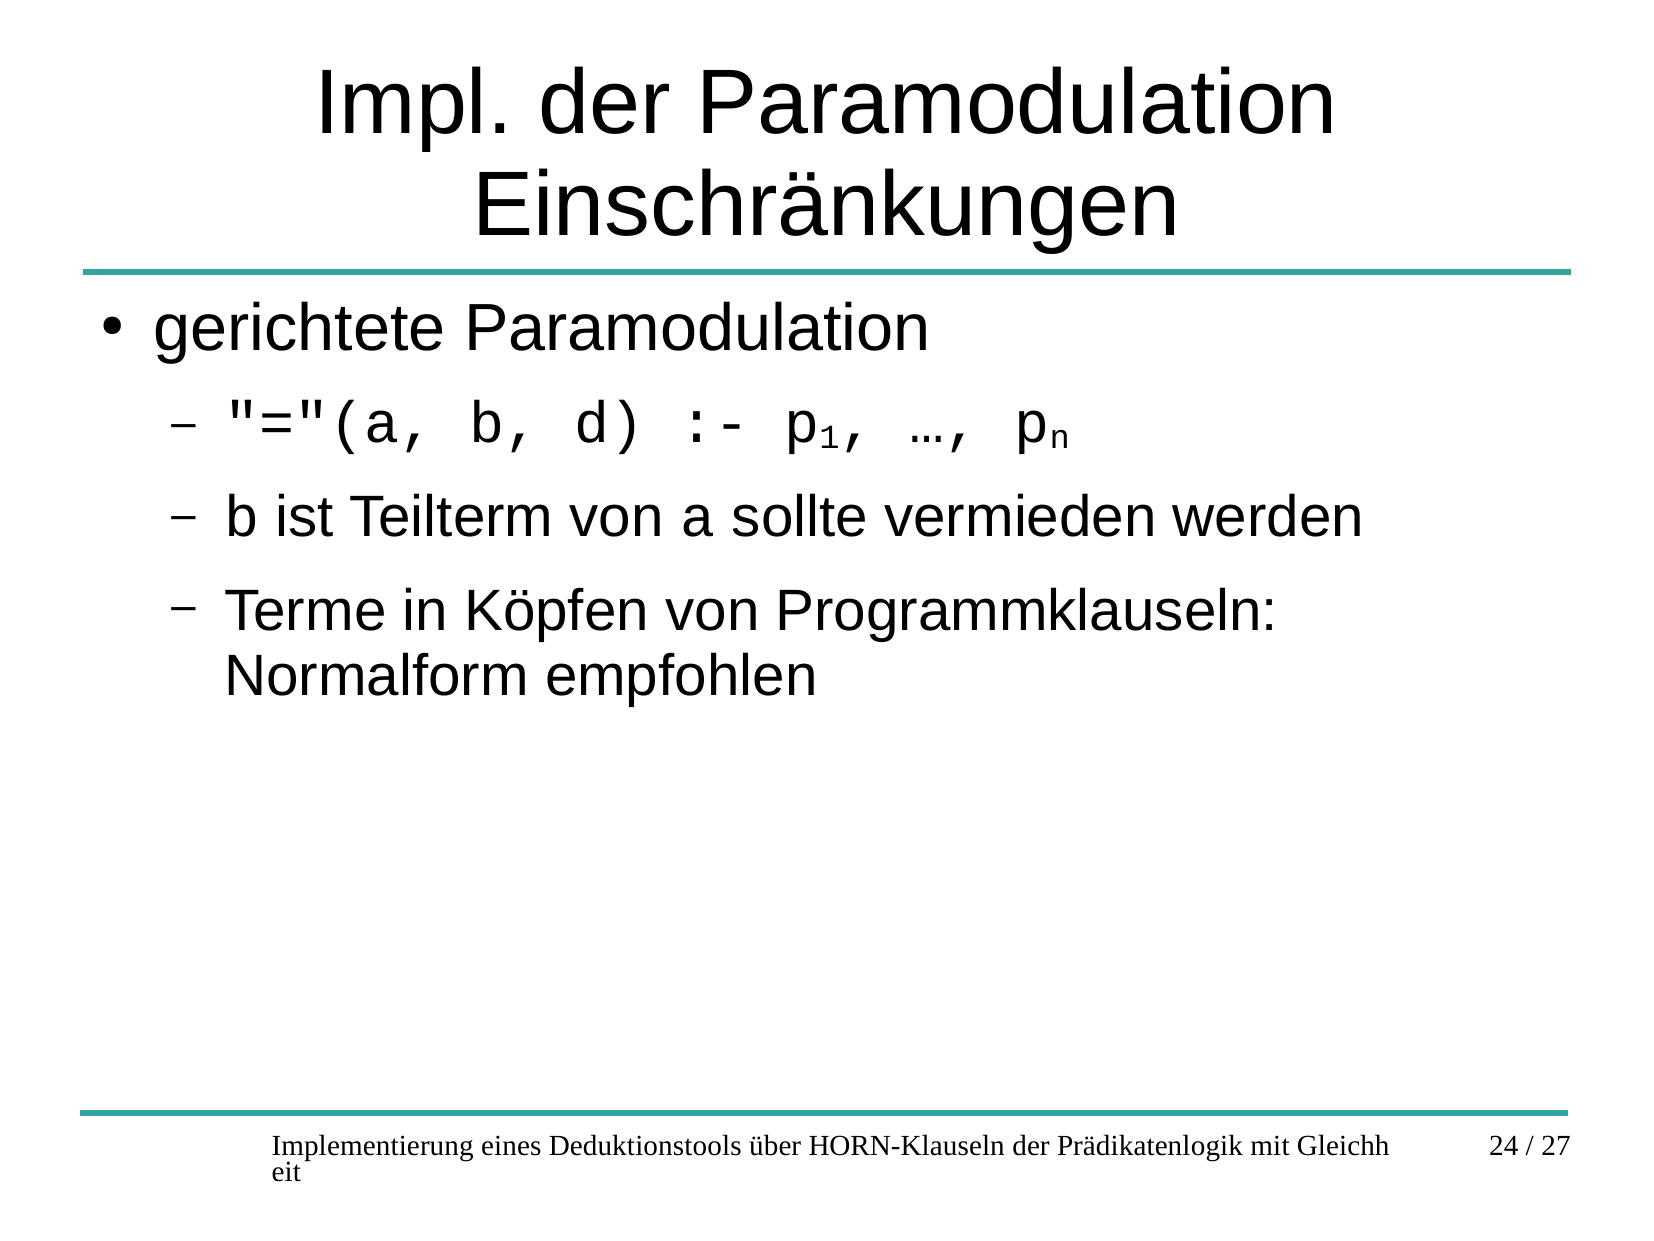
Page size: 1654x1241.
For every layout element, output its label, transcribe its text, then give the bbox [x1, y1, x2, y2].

title Impl. der Paramodulation Einschränkungen [82, 49, 1571, 257]
list gerichtete Paramodulation "="(a, b, d) :- p1, …, pn b ist Teilterm von a sollte vermieden werden Terme in Köpfen von Programmklauseln: Normalform empfohlen [82, 290, 1538, 1099]
